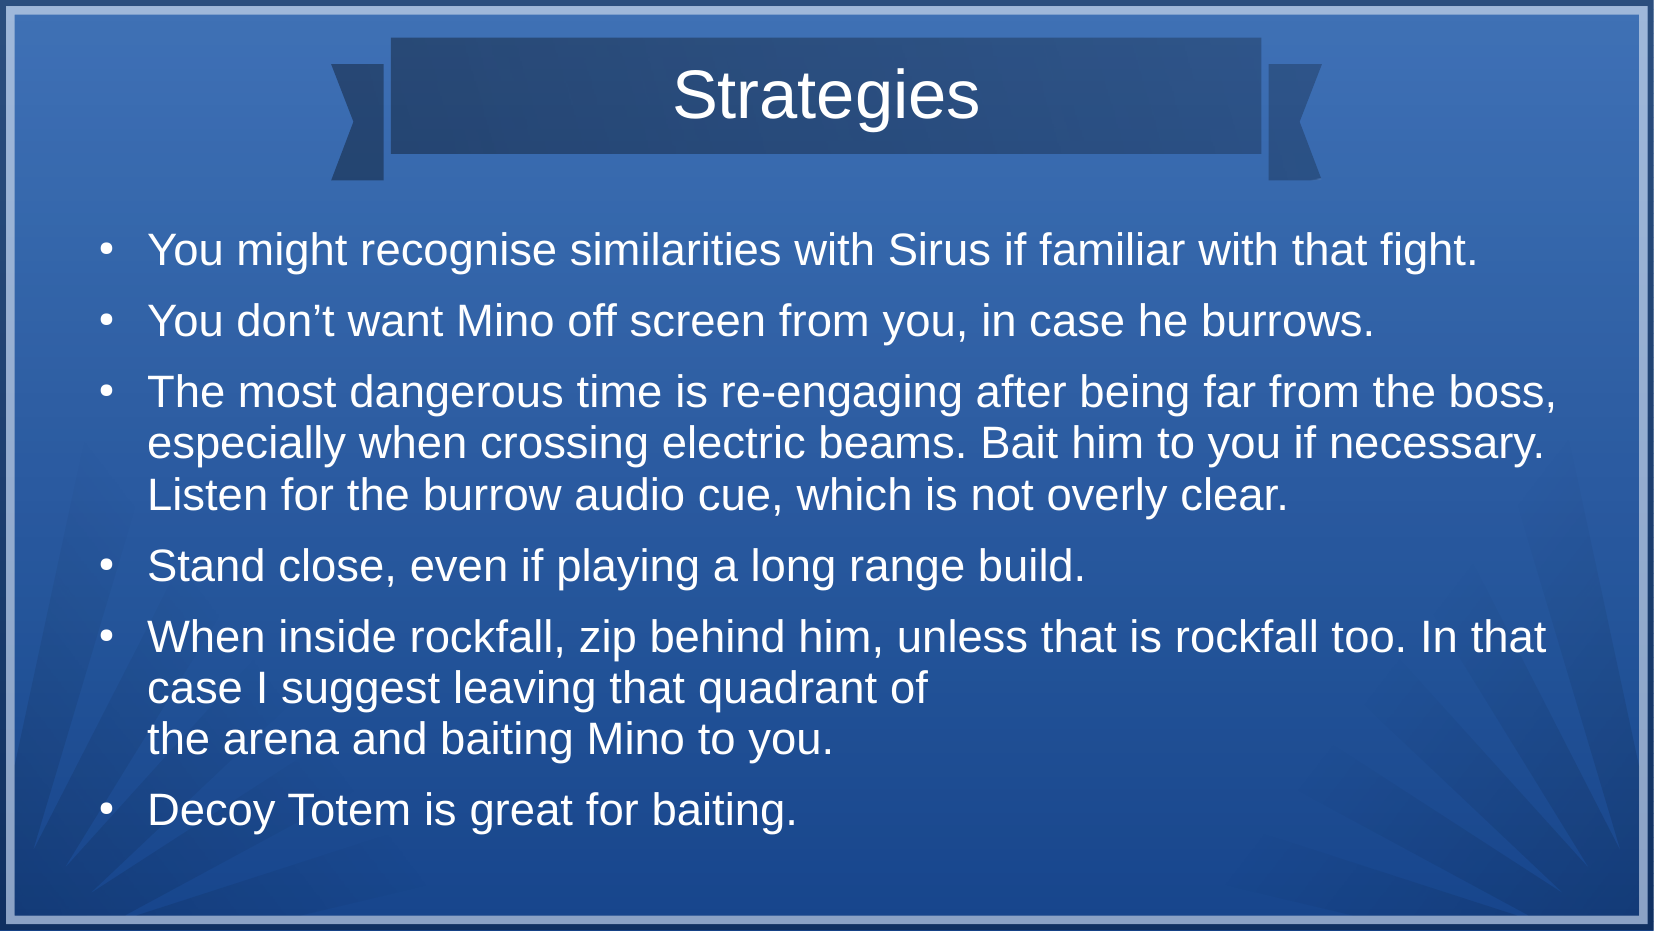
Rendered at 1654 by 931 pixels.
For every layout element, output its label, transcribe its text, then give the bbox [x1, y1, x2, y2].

title Strategies [389, 35, 1264, 154]
list You might recognise similarities with Sirus if familiar with that fight. You don’t want Mino off screen from you, in case he burrows. The most dangerous time is re-engaging after being far from the boss, especially when crossing electric beams. Bait him to you if necessary. Listen for the burrow audio cue, which is not overly clear. Stand close, even if playing a long range build. When inside rockfall, zip behind him, unless that is rockfall too. In that case I suggest leaving that quadrant of the arena and baiting Mino to you. Decoy Totem is great for baiting. [82, 224, 1571, 848]
